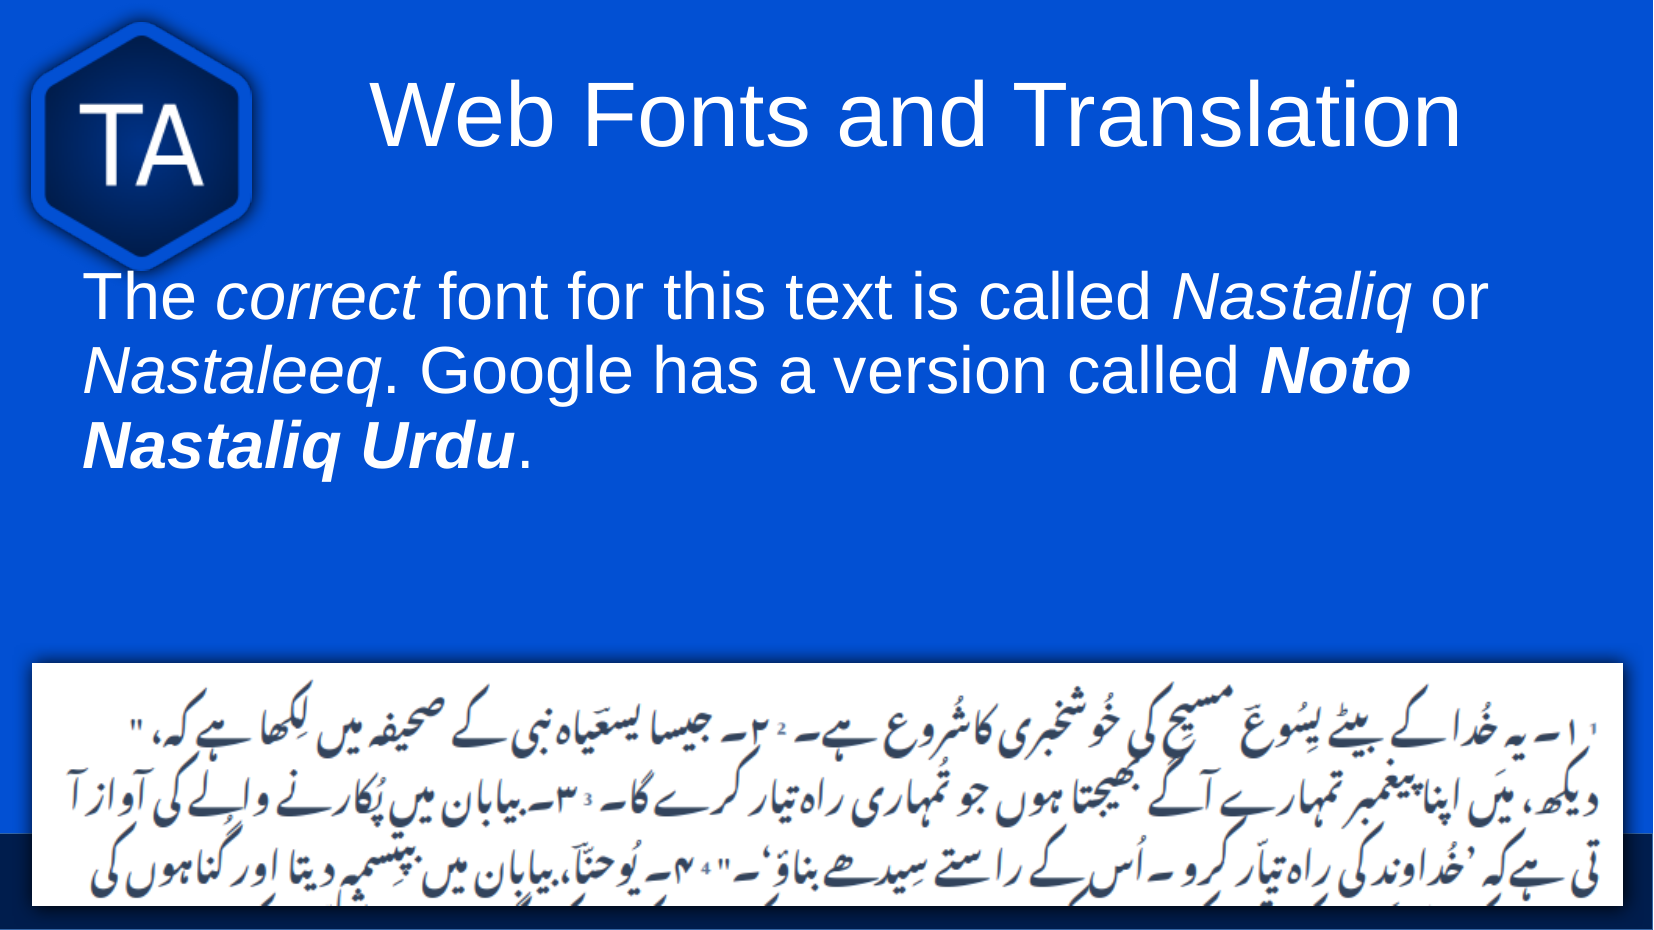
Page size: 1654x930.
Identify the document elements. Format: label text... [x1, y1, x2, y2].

list The correct font for this text is called Nastaliq or Nastaleeq. Google has a version called Noto Nastaliq Urdu. [82, 258, 1571, 646]
picture [32, 663, 1623, 906]
title Web Fonts and Translation [263, 37, 1571, 193]
picture [31, 22, 252, 271]
